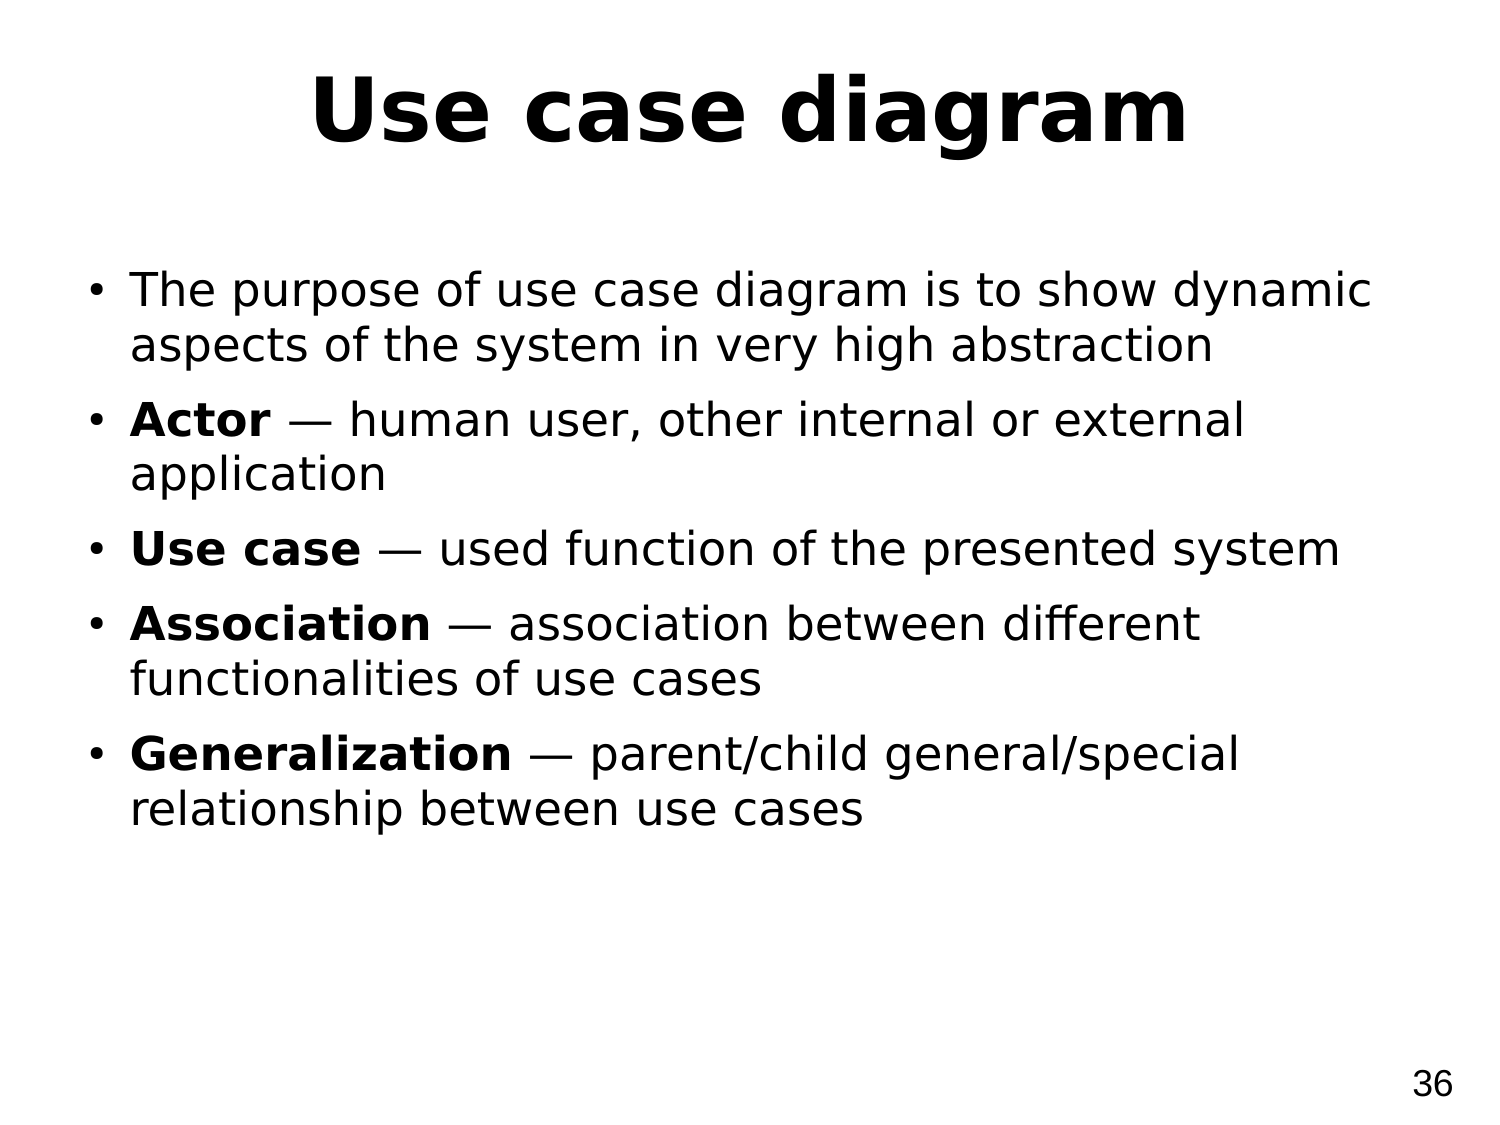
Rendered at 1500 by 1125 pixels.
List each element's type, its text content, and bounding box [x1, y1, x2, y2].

title Use case diagram [75, 44, 1425, 177]
list The purpose of use case diagram is to show dynamic aspects of the system in very high abstraction Actor — human user, other internal or external application Use case — used function of the presented system Association — association between different functionalities of use cases Generalization — parent/child general/special relationship between use cases [75, 263, 1395, 916]
